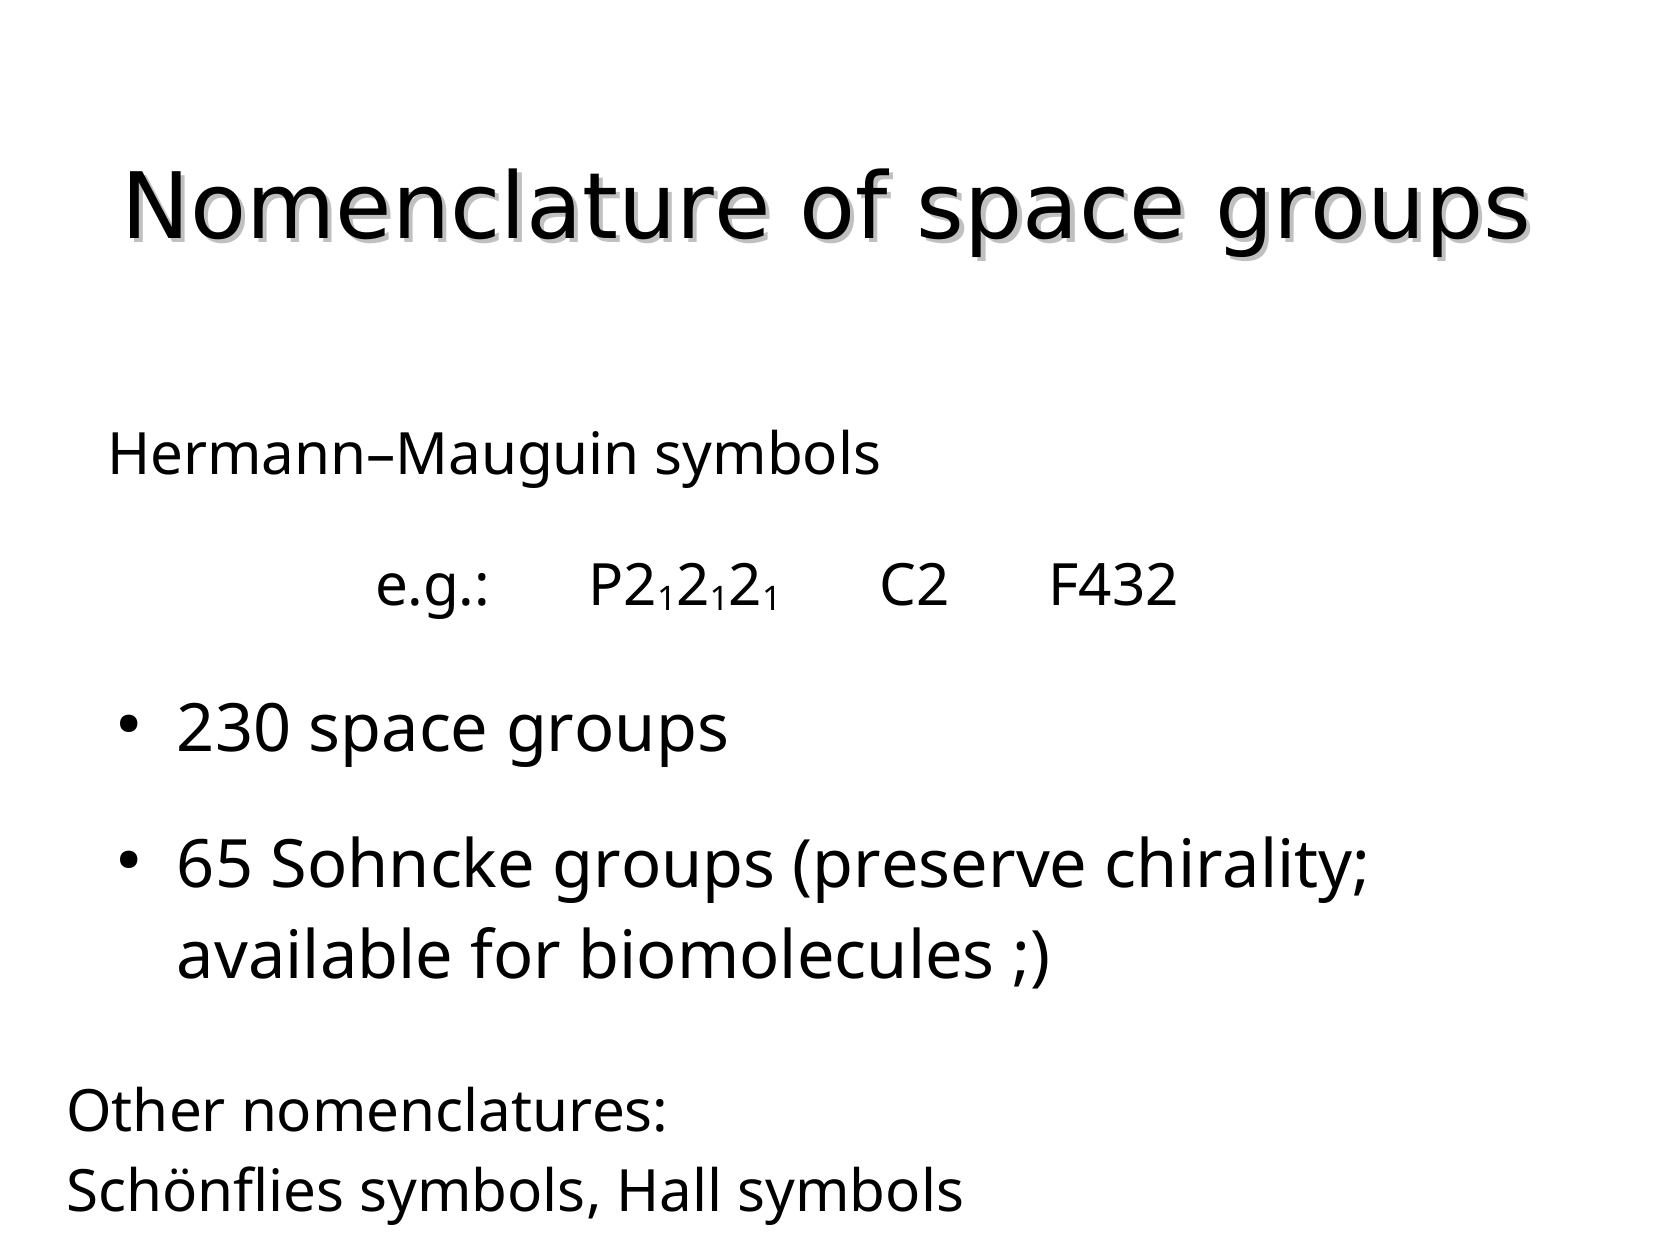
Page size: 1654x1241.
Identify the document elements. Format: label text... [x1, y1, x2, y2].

text_box Hermann–Mauguin symbols [107, 412, 1538, 491]
text_box 230 space groups 65 Sohncke groups (preserve chirality; available for biomolecules ;) [101, 680, 1501, 974]
title Nomenclature of space groups [121, 99, 1534, 314]
text_box Other nomenclatures: Schönflies symbols, Hall symbols [66, 1069, 1589, 1226]
text_box e.g.: P212121 C2 F432 [375, 543, 1179, 680]
